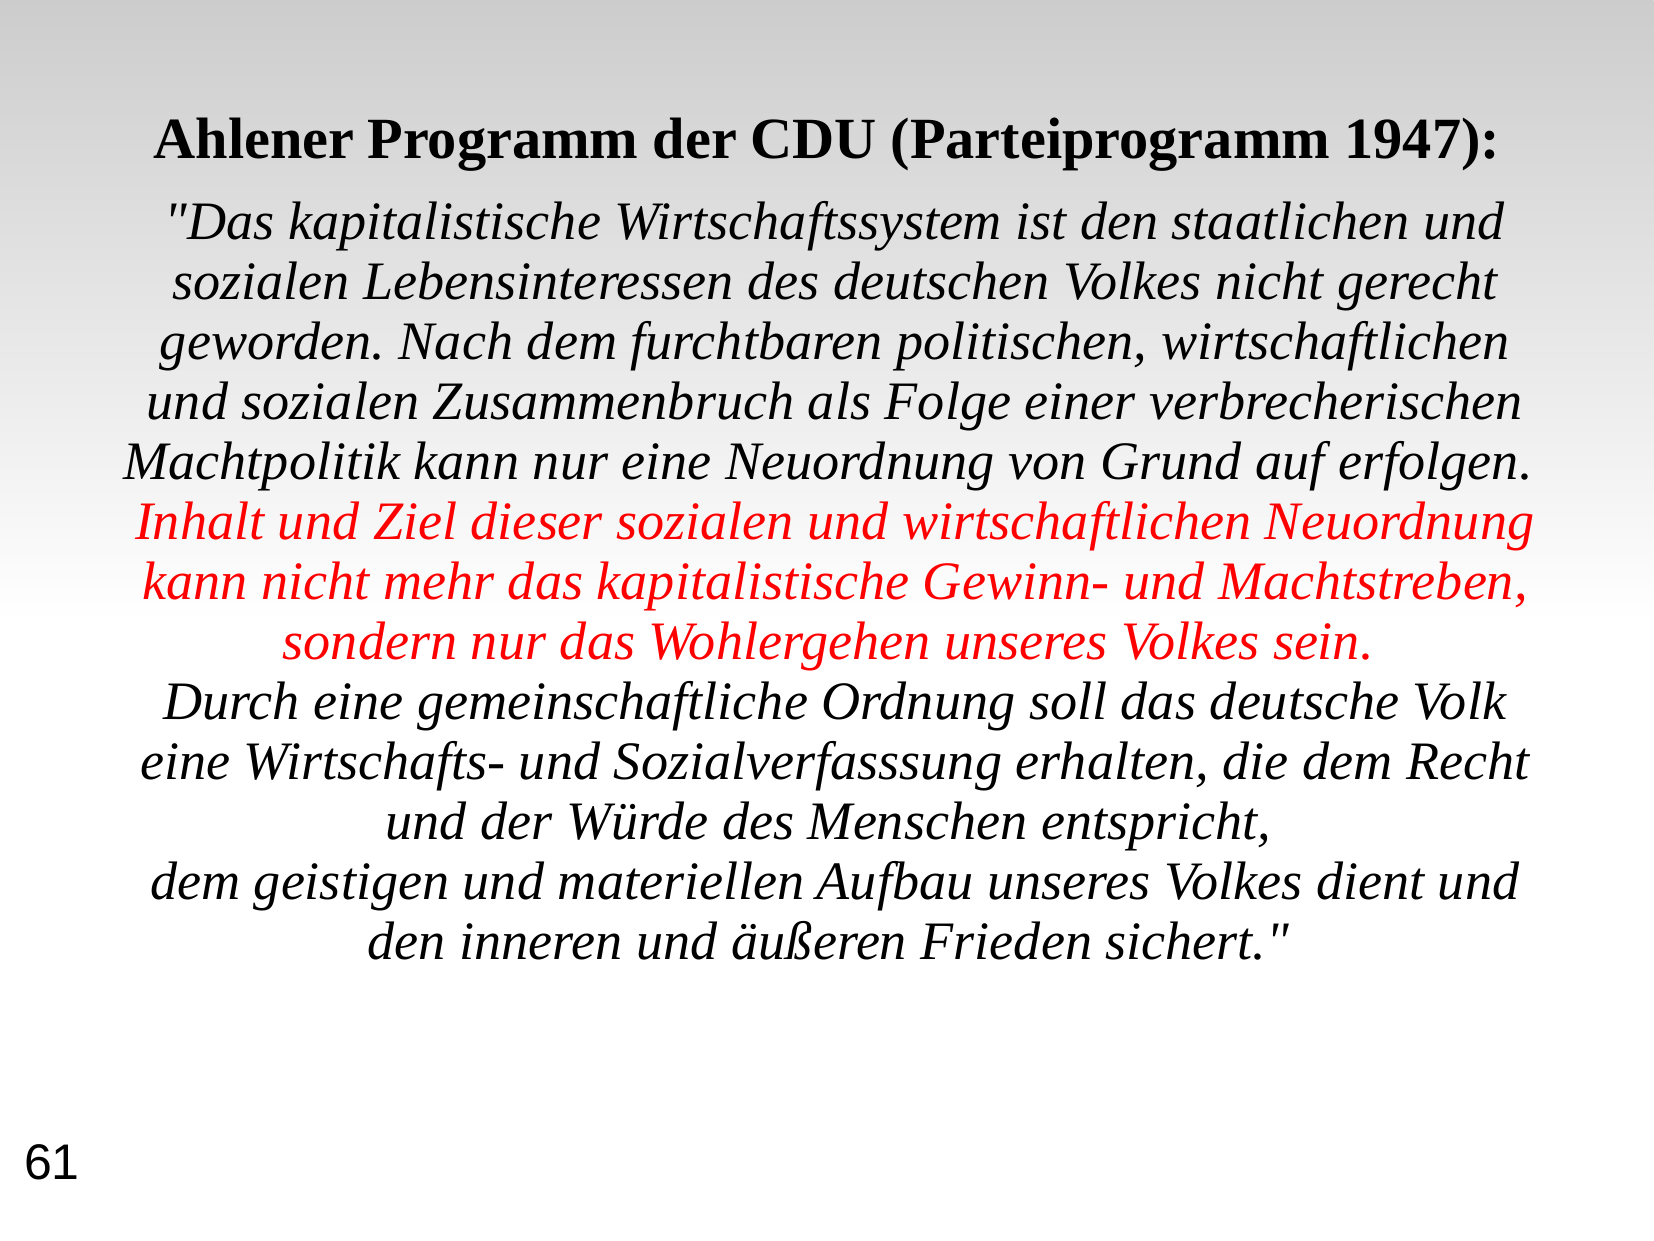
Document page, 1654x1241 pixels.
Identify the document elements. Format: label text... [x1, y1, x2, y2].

text_box Ahlener Programm der CDU (Parteiprogramm 1947): "Das kapitalistische Wirtschaftssystem ist den staatlichen und sozialen Lebensinteressen des deutschen Volkes nicht gerecht geworden. Nach dem furchtbaren politischen, wirtschaftlichen und sozialen Zusammenbruch als Folge einer verbrecherischen Machtpolitik kann nur eine Neuordnung von Grund auf erfolgen. Inhalt und Ziel dieser sozialen und wirtschaftlichen Neuordnung kann nicht mehr das kapitalistische Gewinn- und Machtstreben, sondern nur das Wohlergehen unseres Volkes sein. Durch eine gemeinschaftliche Ordnung soll das deutsche Volk eine Wirtschafts- und Sozialverfasssung erhalten, die dem Recht und der Würde des Menschen entspricht, dem geistigen und materiellen Aufbau unseres Volkes dient und den inneren und äußeren Frieden sichert." [106, 91, 1565, 993]
text_box <Nummer> [9, 1126, 290, 1203]
